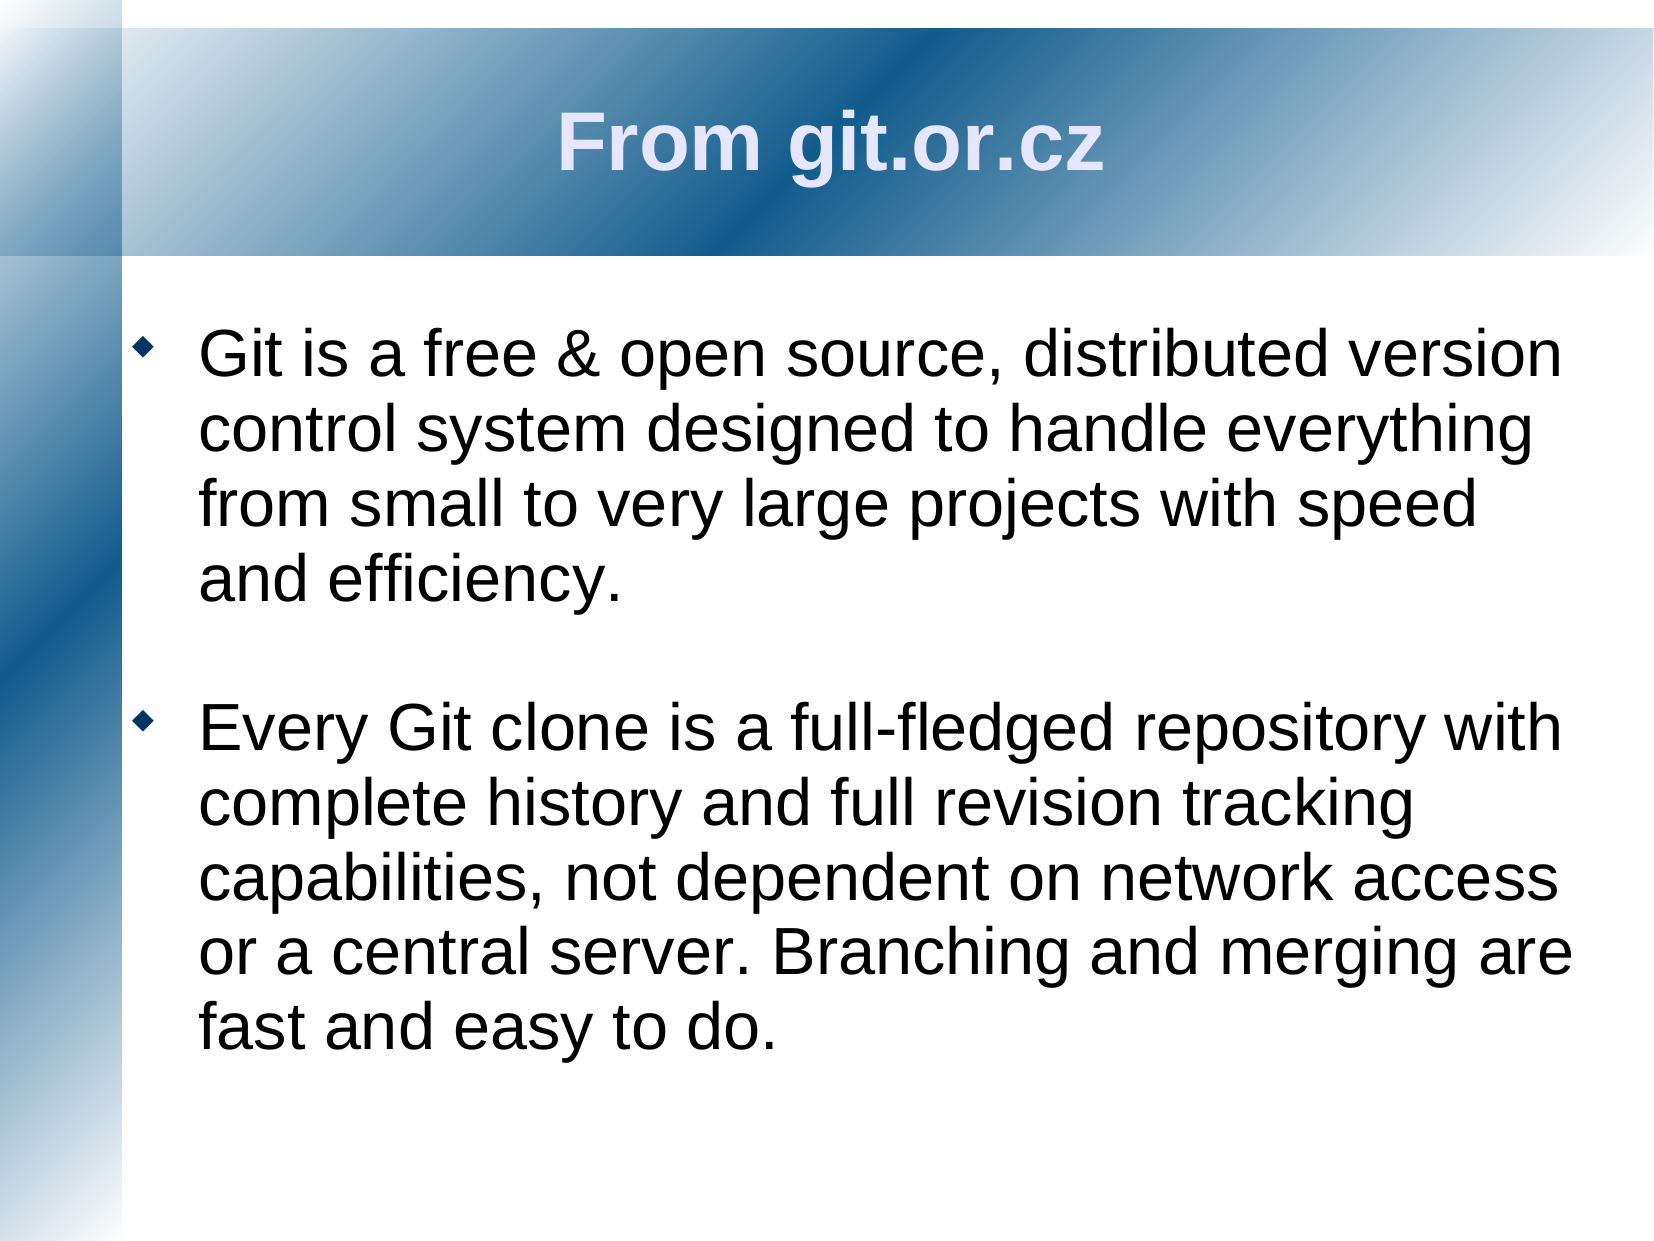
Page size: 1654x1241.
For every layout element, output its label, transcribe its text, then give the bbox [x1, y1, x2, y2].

list Git is a free & open source, distributed version control system designed to handle everything from small to very large projects with speed and efficiency. Every Git clone is a full-fledged repository with complete history and full revision tracking capabilities, not dependent on network access or a central server. Branching and merging are fast and easy to do. [127, 316, 1603, 1174]
title From git.or.cz [125, 37, 1538, 246]
